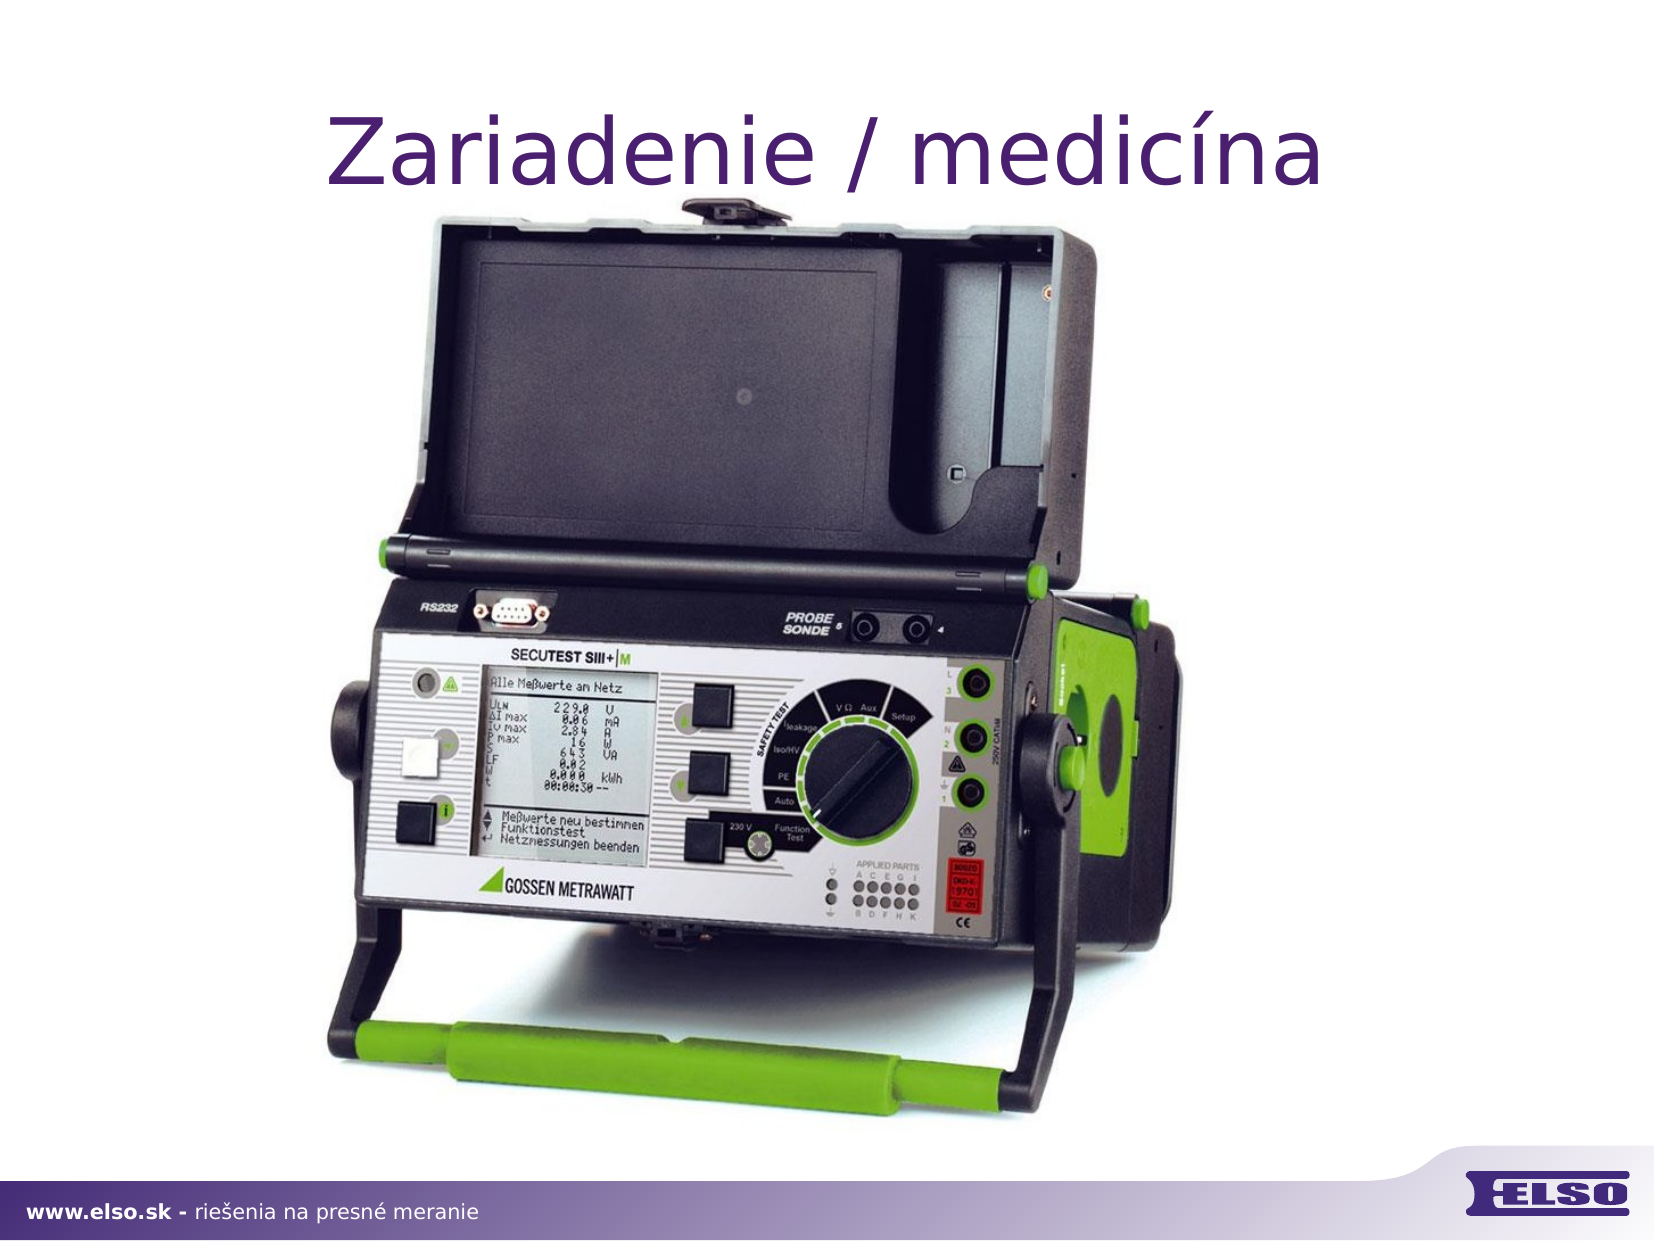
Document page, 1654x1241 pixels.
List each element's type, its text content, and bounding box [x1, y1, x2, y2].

title Zariadenie / medicína [82, 49, 1571, 257]
picture [195, 257, 1359, 1176]
